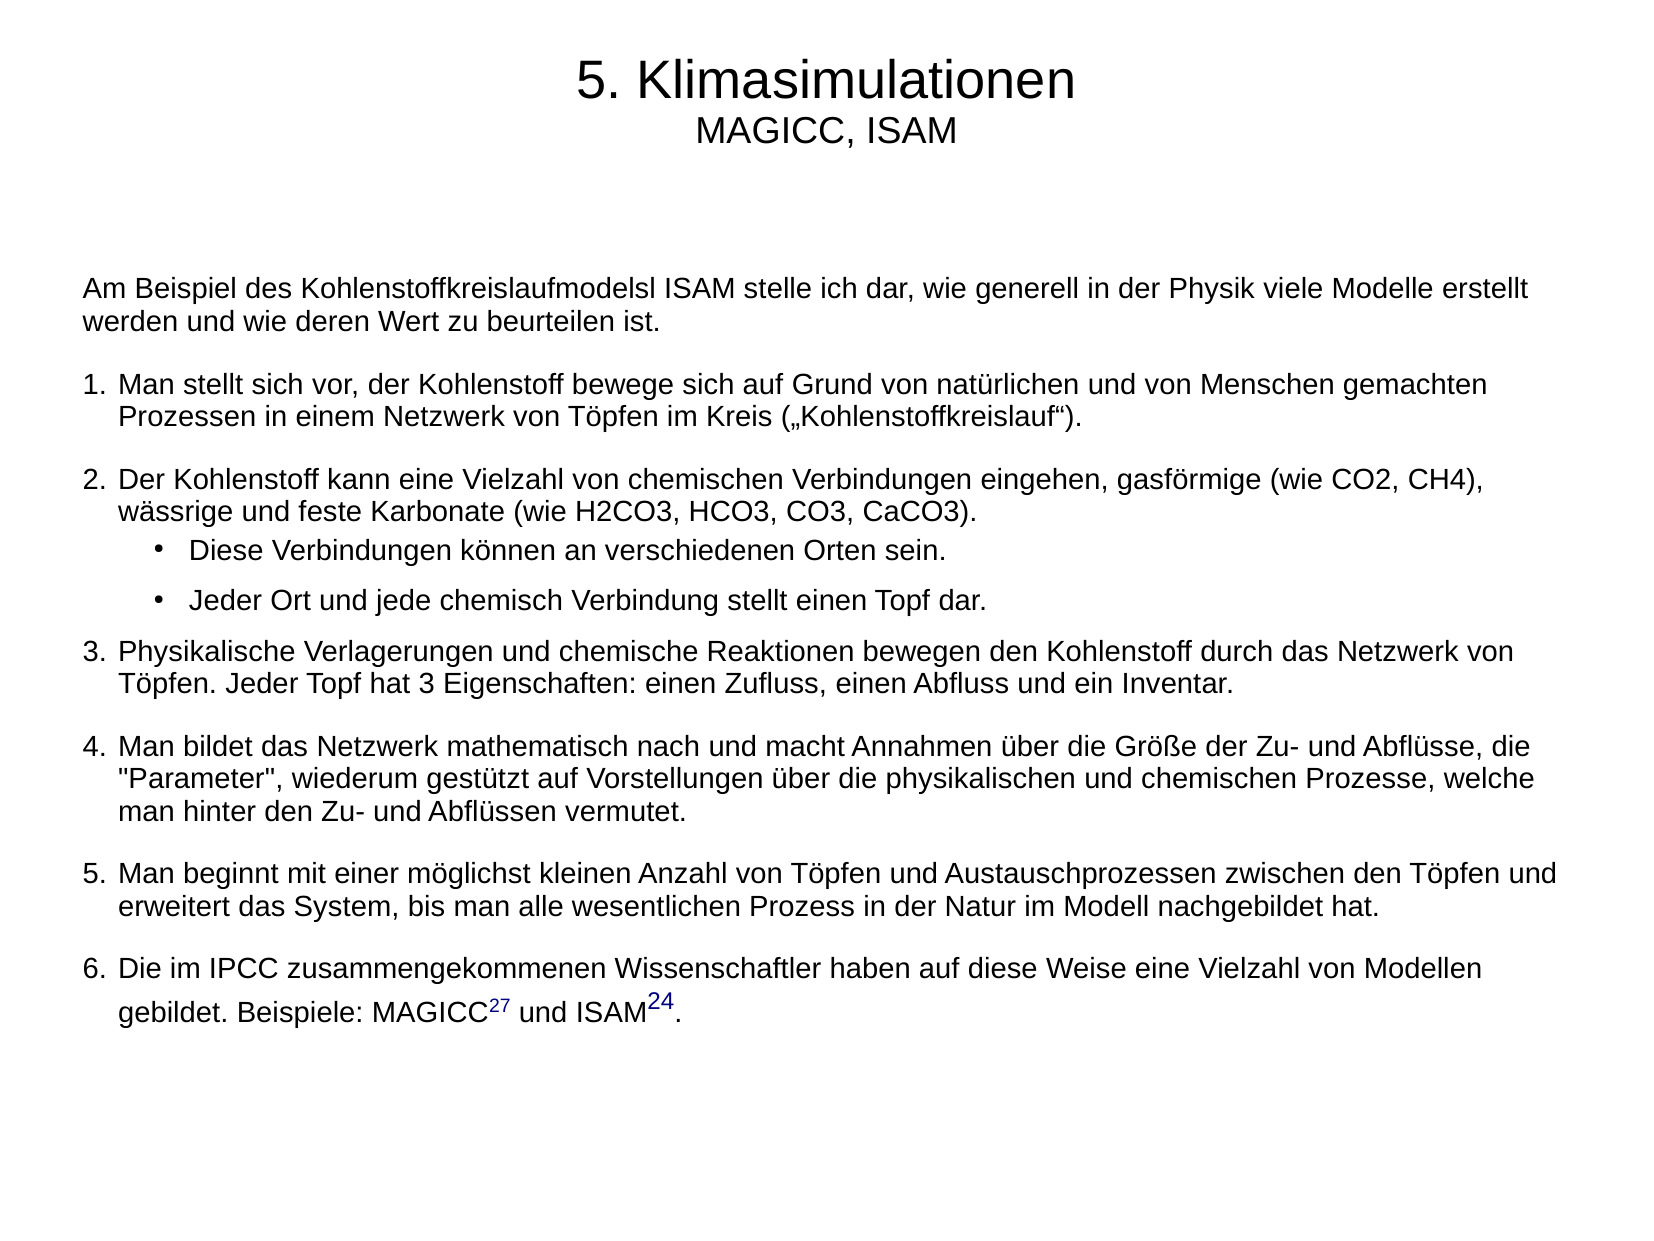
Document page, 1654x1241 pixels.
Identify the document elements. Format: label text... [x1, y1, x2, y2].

title 5. Klimasimulationen MAGICC, ISAM [82, 49, 1571, 257]
list Am Beispiel des Kohlenstoffkreislaufmodelsl ISAM stelle ich dar, wie generell in der Physik viele Modelle erstellt werden und wie deren Wert zu beurteilen ist. Man stellt sich vor, der Kohlenstoff bewege sich auf Grund von natürlichen und von Menschen gemachten Prozessen in einem Netzwerk von Töpfen im Kreis („Kohlenstoffkreislauf“). Der Kohlenstoff kann eine Vielzahl von chemischen Verbindungen eingehen, gasförmige (wie CO2, CH4), wässrige und feste Karbonate (wie H2CO3, HCO3, CO3, CaCO3). Diese Verbindungen können an verschiedenen Orten sein. Jeder Ort und jede chemisch Verbindung stellt einen Topf dar. Physikalische Verlagerungen und chemische Reaktionen bewegen den Kohlenstoff durch das Netzwerk von Töpfen. Jeder Topf hat 3 Eigenschaften: einen Zufluss, einen Abfluss und ein Inventar. Man bildet das Netzwerk mathematisch nach und macht Annahmen über die Größe der Zu- und Abflüsse, die "Parameter", wiederum gestützt auf Vorstellungen über die physikalischen und chemischen Prozesse, welche man hinter den Zu- und Abflüssen vermutet. Man beginnt mit einer möglichst kleinen Anzahl von Töpfen und Austauschprozessen zwischen den Töpfen und erweitert das System, bis man alle wesentlichen Prozess in der Natur im Modell nachgebildet hat. Die im IPCC zusammengekommenen Wissenschaftler haben auf diese Weise eine Vielzahl von Modellen gebildet. Beispiele: MAGICC27 und ISAM24. [82, 272, 1571, 1091]
